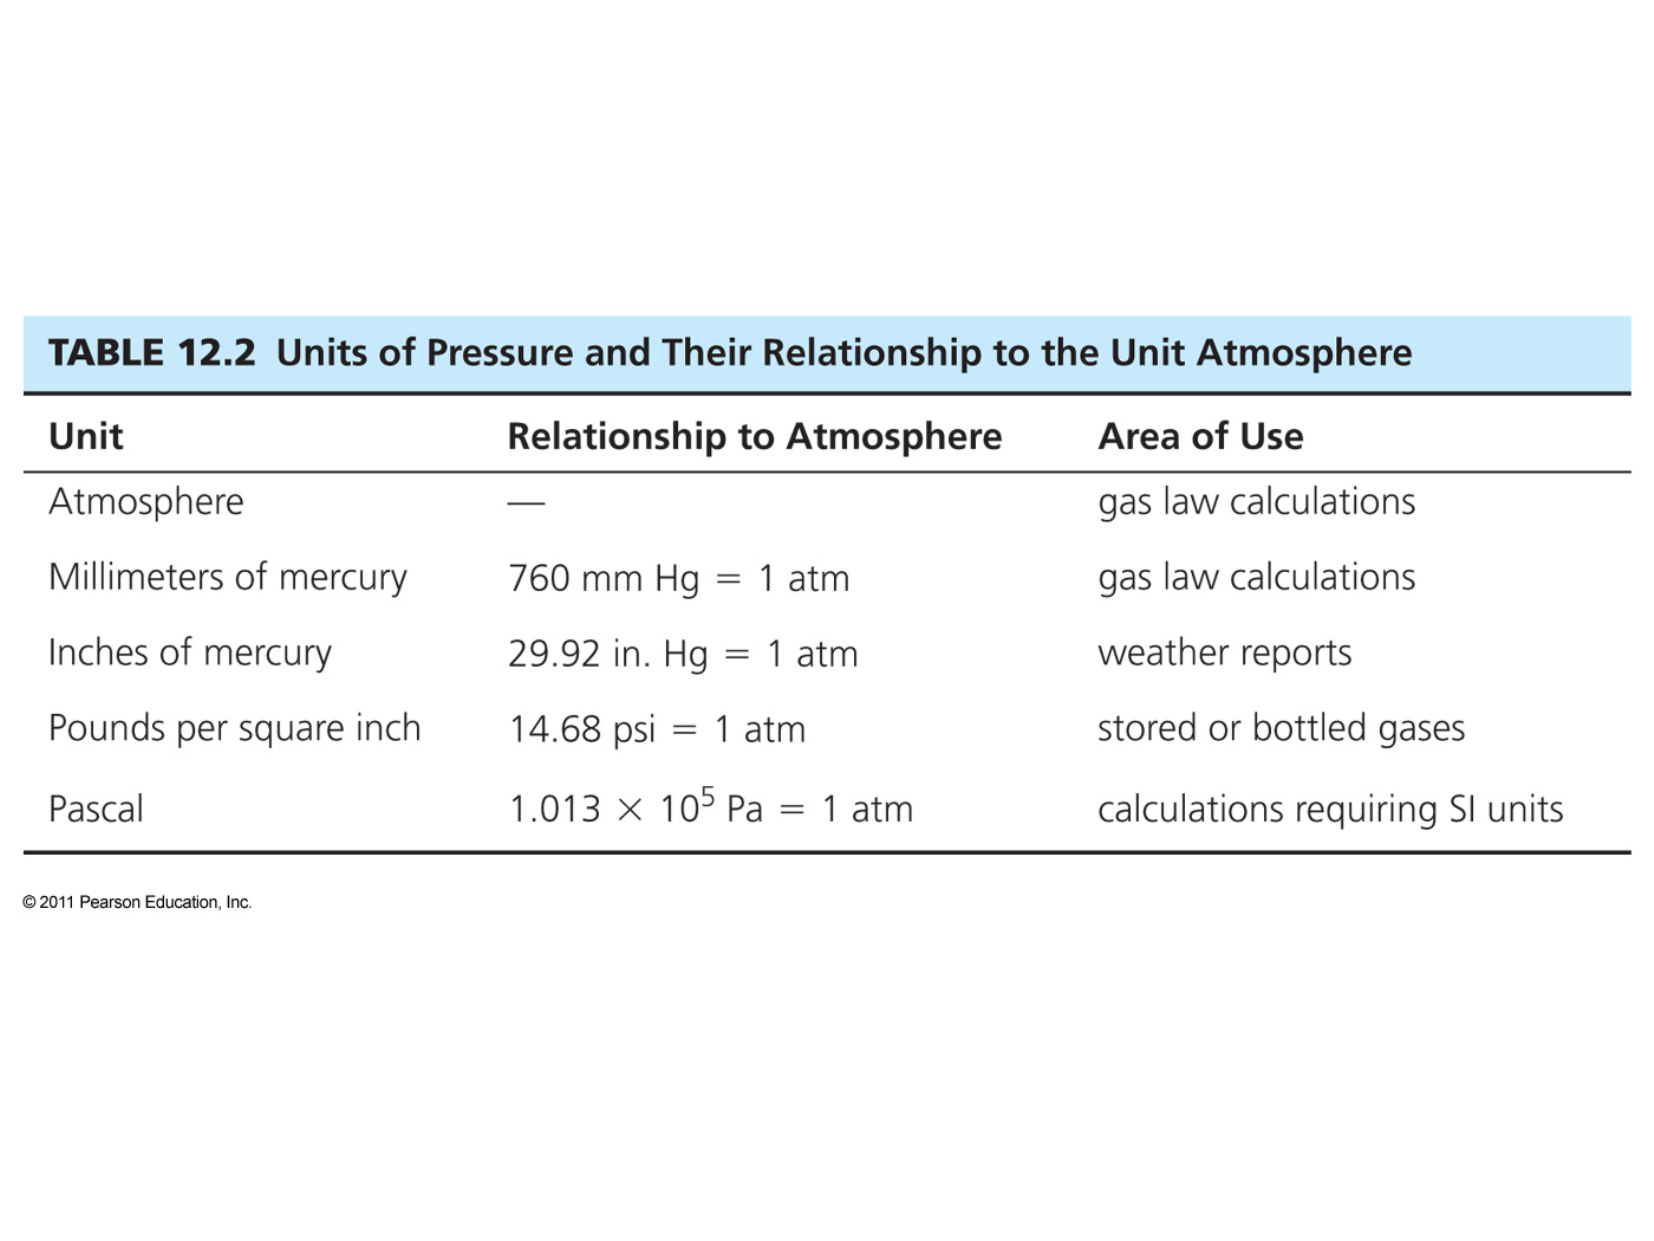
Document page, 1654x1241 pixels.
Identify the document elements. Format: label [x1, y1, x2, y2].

picture [0, 293, 1654, 947]
